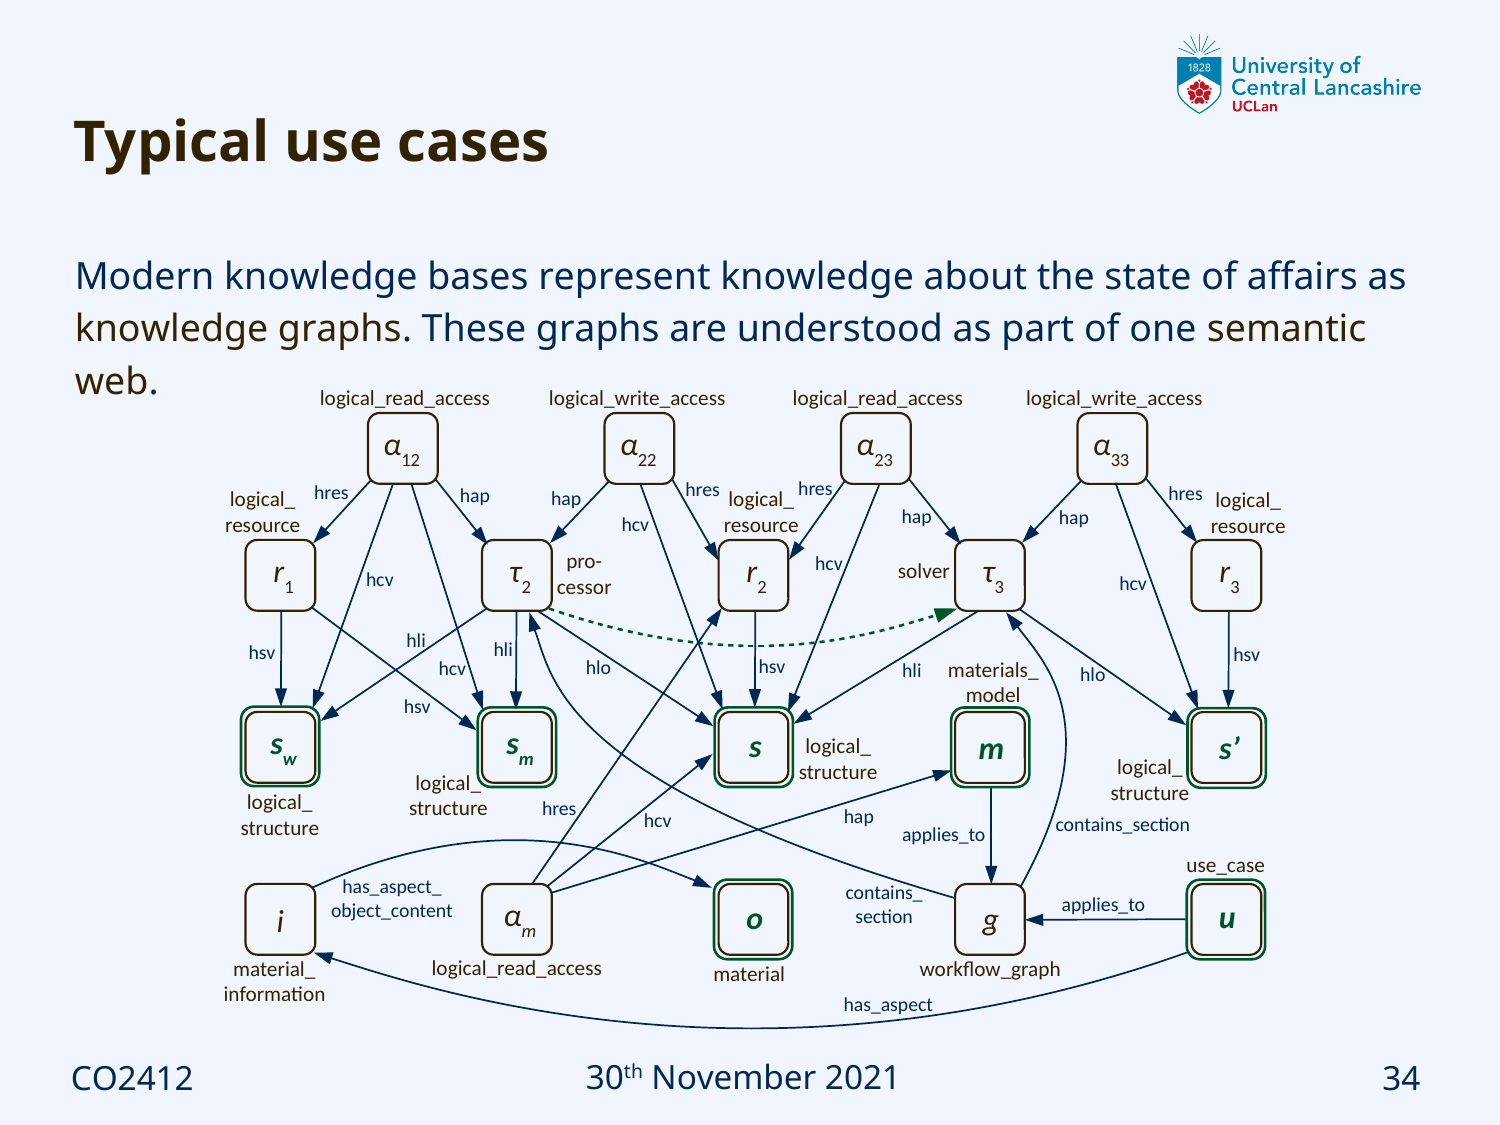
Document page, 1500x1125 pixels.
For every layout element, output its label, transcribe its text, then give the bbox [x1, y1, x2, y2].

text_box Modern knowledge bases represent knowledge about the state of affairs as knowledge graphs. These graphs are understood as part of one semantic web. [60, 236, 1465, 357]
title Typical use cases [58, 54, 1500, 224]
picture [1177, 34, 1421, 54]
picture [208, 378, 1297, 1030]
